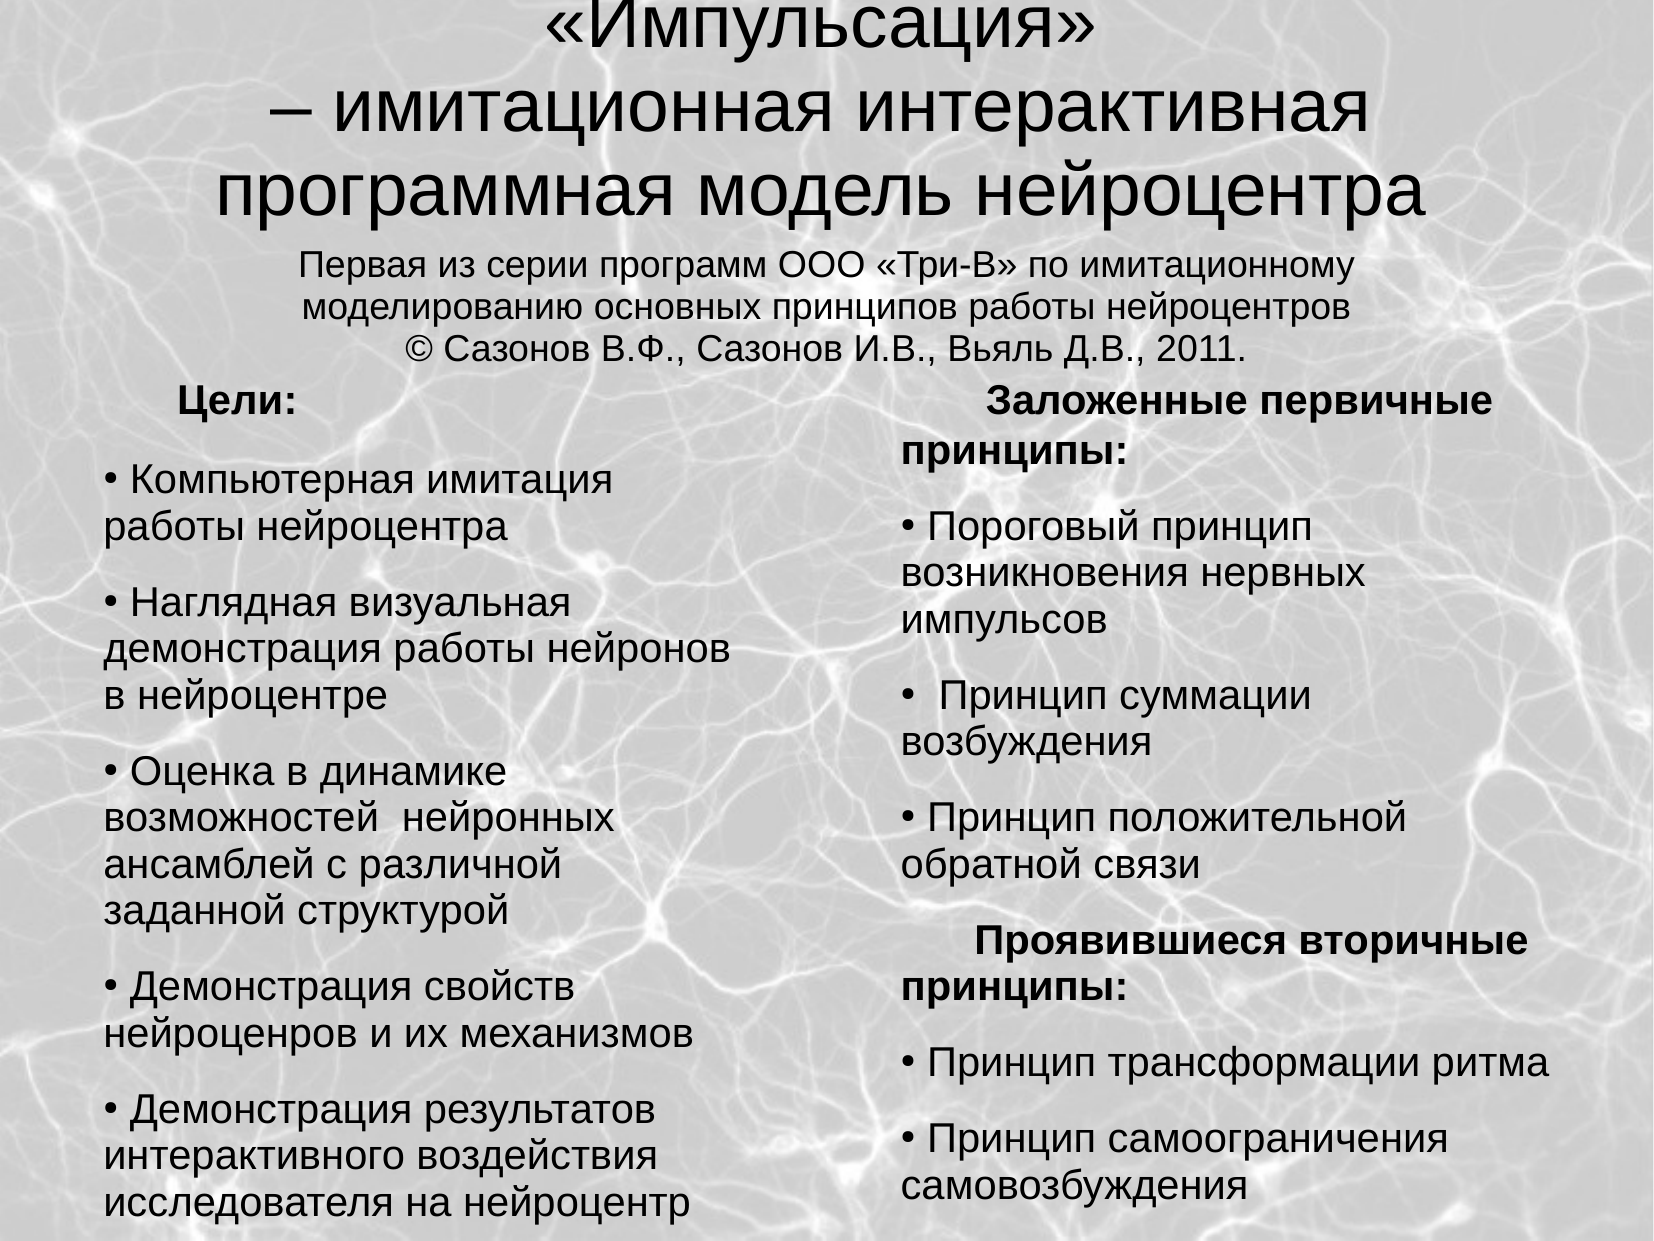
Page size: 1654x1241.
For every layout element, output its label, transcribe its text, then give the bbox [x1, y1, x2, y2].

text_box Цели: Компьютерная имитация работы нейроцентра Наглядная визуальная демонстрация работы нейронов в нейроцентре Оценка в динамике возможностей нейронных ансамблей с различной заданной структурой Демонстрация свойств нейроценров и их механизмов Демонстрация результатов интерактивного воздействия исследователя на нейроцентр [88, 354, 768, 1237]
text_box Заложенные первичные принципы: Пороговый принцип возникновения нервных импульсов Принцип суммации возбуждения Принцип положительной обратной связи Проявившиеся вторичные принципы: Принцип трансформации ритма Принцип самоограничения самовозбуждения [885, 354, 1565, 1222]
title «Импульсация» – имитационная интерактивная программная модель нейроцентра [76, 0, 1565, 232]
picture [0, 0, 1654, 1241]
text_box Первая из серии программ ООО «Три-В» по имитационному моделированию основных принципов работы нейроцентров © Сазонов В.Ф., Сазонов И.В., Вьяль Д.В., 2011. [206, 236, 1447, 378]
